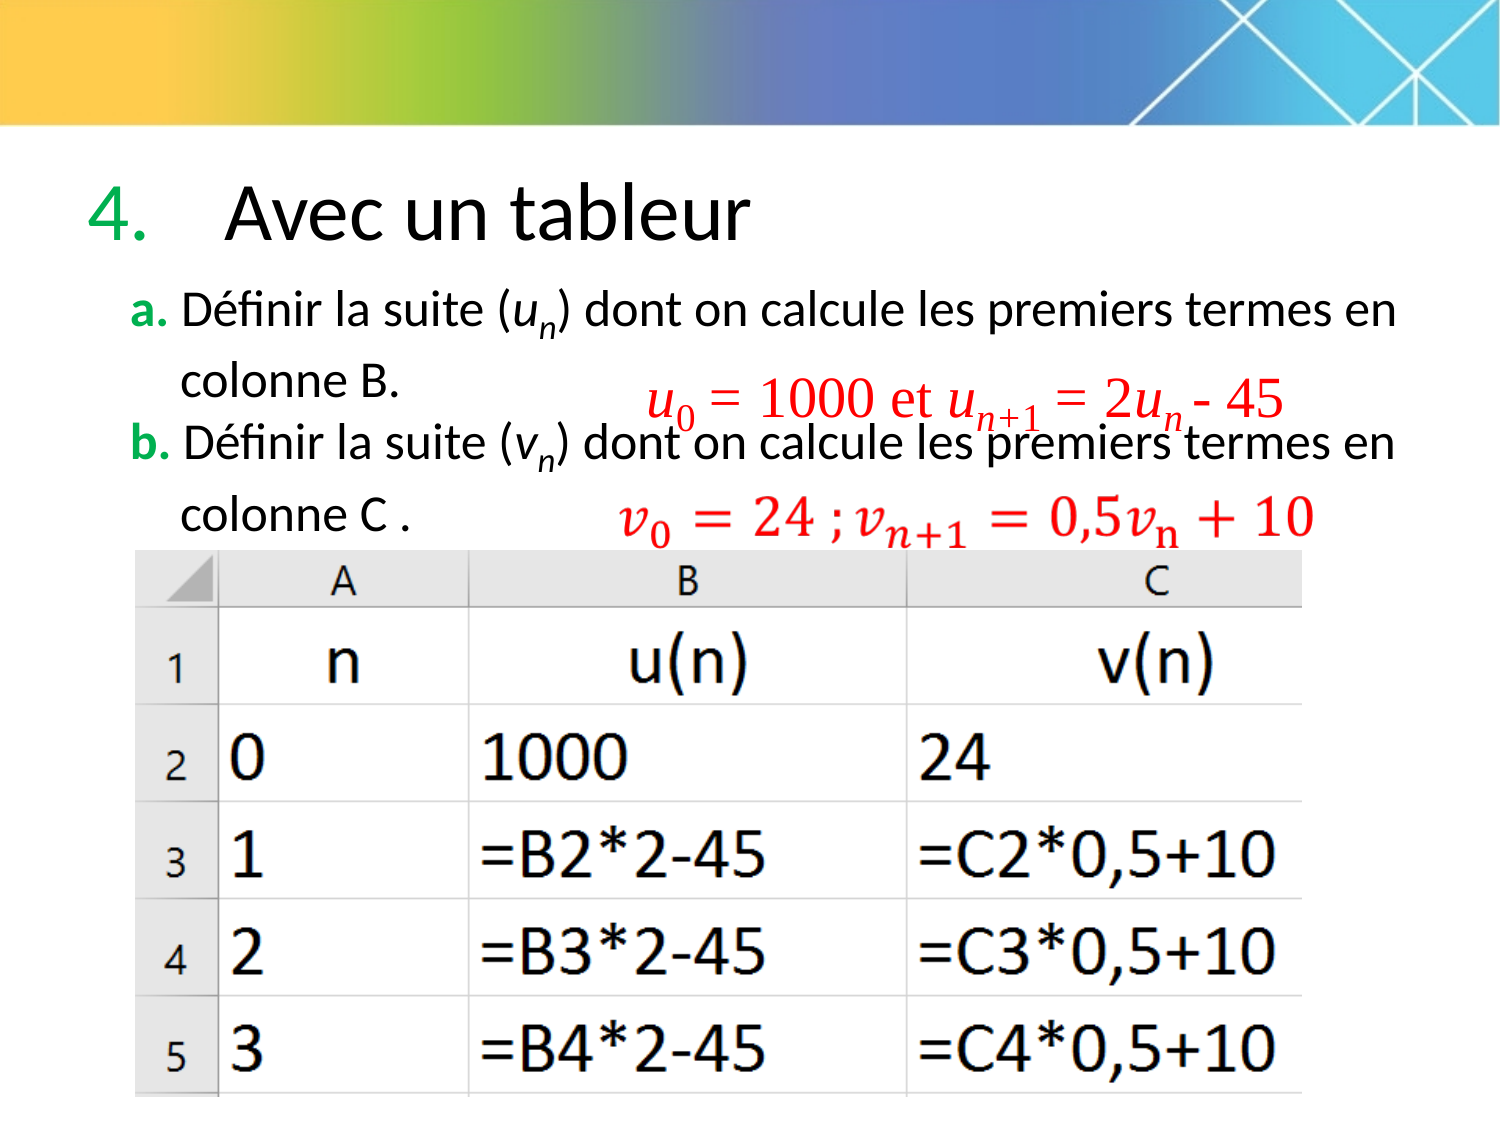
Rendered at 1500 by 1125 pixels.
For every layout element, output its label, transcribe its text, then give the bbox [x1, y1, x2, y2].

text_box [556, 551, 1377, 557]
list a. Définir la suite (un) dont on calcule les premiers termes en colonne B. b. Définir la suite (vn) dont on calcule les premiers termes en colonne C . [64, 267, 1415, 551]
picture [135, 551, 1302, 1097]
text_box Avec un tableur [72, 120, 1497, 294]
